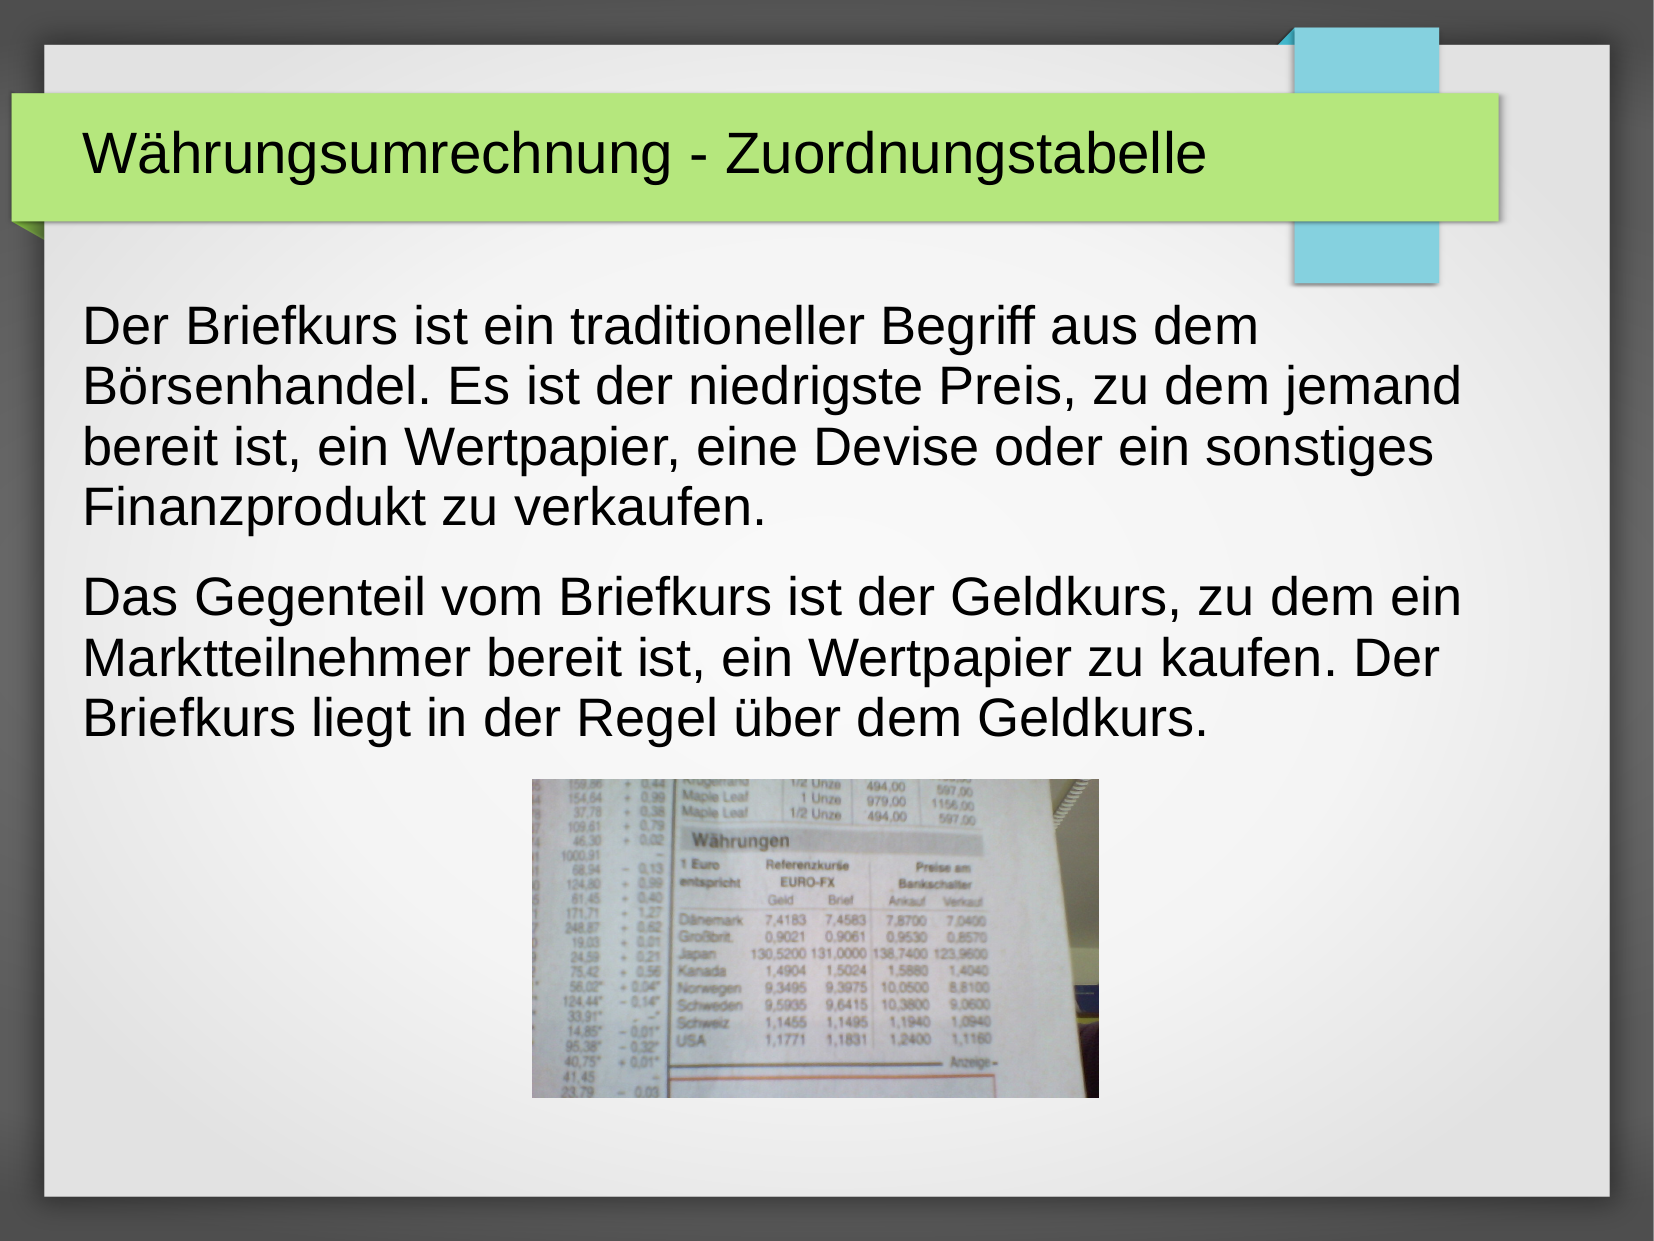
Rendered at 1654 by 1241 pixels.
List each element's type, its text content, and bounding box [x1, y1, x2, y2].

title Währungsumrechnung - Zuordnungstabelle [82, 94, 1264, 213]
picture [0, 0, 1654, 1241]
list Der Briefkurs ist ein traditioneller Begriff aus dem Börsenhandel. Es ist der niedrigste Preis, zu dem jemand bereit ist, ein Wertpapier, eine Devise oder ein sonstiges Finanzprodukt zu verkaufen. Das Gegenteil vom Briefkurs ist der Geldkurs, zu dem ein Marktteilnehmer bereit ist, ein Wertpapier zu kaufen. Der Briefkurs liegt in der Regel über dem Geldkurs. [82, 295, 1571, 1015]
